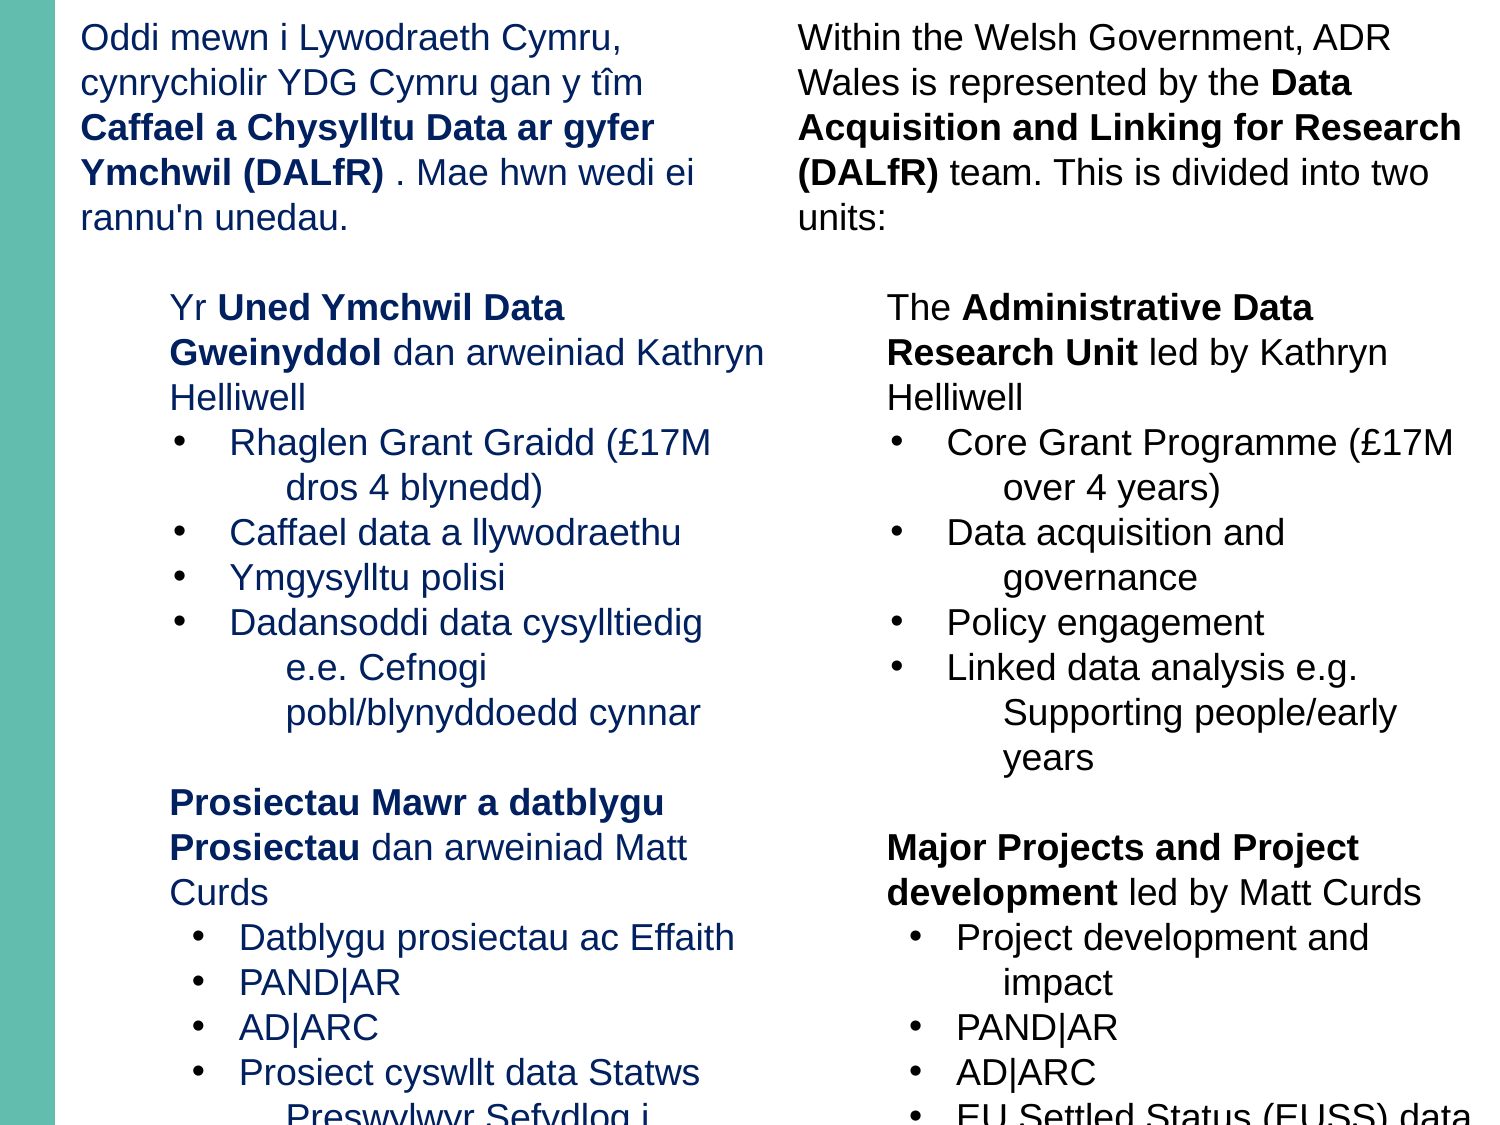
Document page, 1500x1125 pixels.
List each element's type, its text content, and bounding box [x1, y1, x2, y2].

text_box Oddi mewn i Lywodraeth Cymru, cynrychiolir YDG Cymru gan y tîm Caffael a Chysylltu Data ar gyfer Ymchwil (DALfR) . Mae hwn wedi ei rannu'n unedau. Yr Uned Ymchwil Data Gweinyddol dan arweiniad Kathryn Helliwell Rhaglen Grant Graidd (£17M dros 4 blynedd) Caffael data a llywodraethu Ymgysylltu polisi Dadansoddi data cysylltiedig e.e. Cefnogi pobl/blynyddoedd cynnar Prosiectau Mawr a datblygu Prosiectau dan arweiniad Matt Curds Datblygu prosiectau ac Effaith PAND|AR AD|ARC Prosiect cyswllt data Statws Preswylwyr Sefydlog i Ddinasyddion yr UE (EUSS) [65, 5, 783, 1066]
text_box Within the Welsh Government, ADR Wales is represented by the Data Acquisition and Linking for Research (DALfR) team. This is divided into two units: The Administrative Data Research Unit led by Kathryn Helliwell Core Grant Programme (£17M over 4 years) Data acquisition and governance Policy engagement Linked data analysis e.g. Supporting people/early years Major Projects and Project development led by Matt Curds Project development and impact PAND|AR AD|ARC EU Settled Status (EUSS) data linkage project [783, 5, 1500, 1021]
